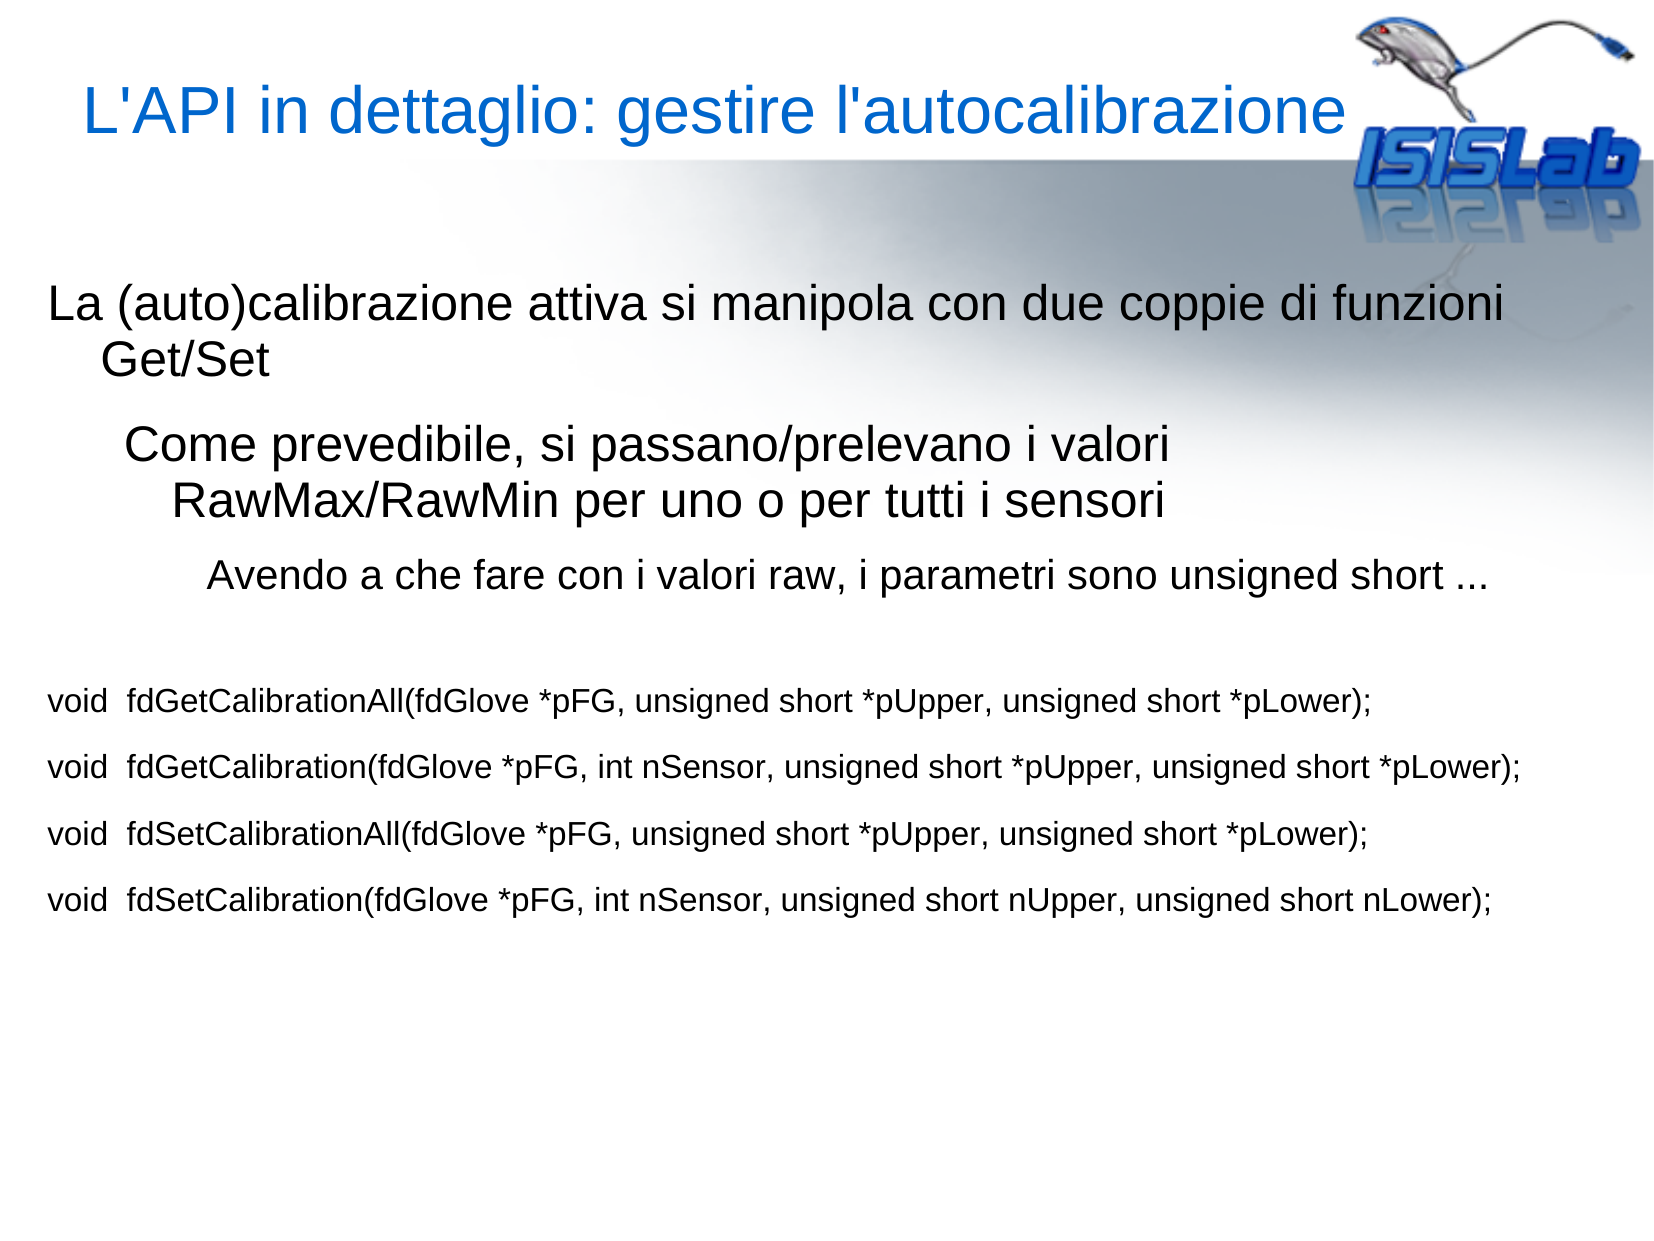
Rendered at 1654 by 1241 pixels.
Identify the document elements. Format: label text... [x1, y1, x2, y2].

title L'API in dettaglio: gestire l'autocalibrazione [82, 46, 1571, 175]
list La (auto)calibrazione attiva si manipola con due coppie di funzioni Get/Set Come prevedibile, si passano/prelevano i valori RawMax/RawMin per uno o per tutti i sensori Avendo a che fare con i valori raw, i parametri sono unsigned short ... void fdGetCalibrationAll(fdGlove *pFG, unsigned short *pUpper, unsigned short *pLower); void fdGetCalibration(fdGlove *pFG, int nSensor, unsigned short *pUpper, unsigned short *pLower); void fdSetCalibrationAll(fdGlove *pFG, unsigned short *pUpper, unsigned short *pLower); void fdSetCalibration(fdGlove *pFG, int nSensor, unsigned short nUpper, unsigned short nLower); [29, 275, 1565, 1164]
picture [0, 0, 1654, 1241]
